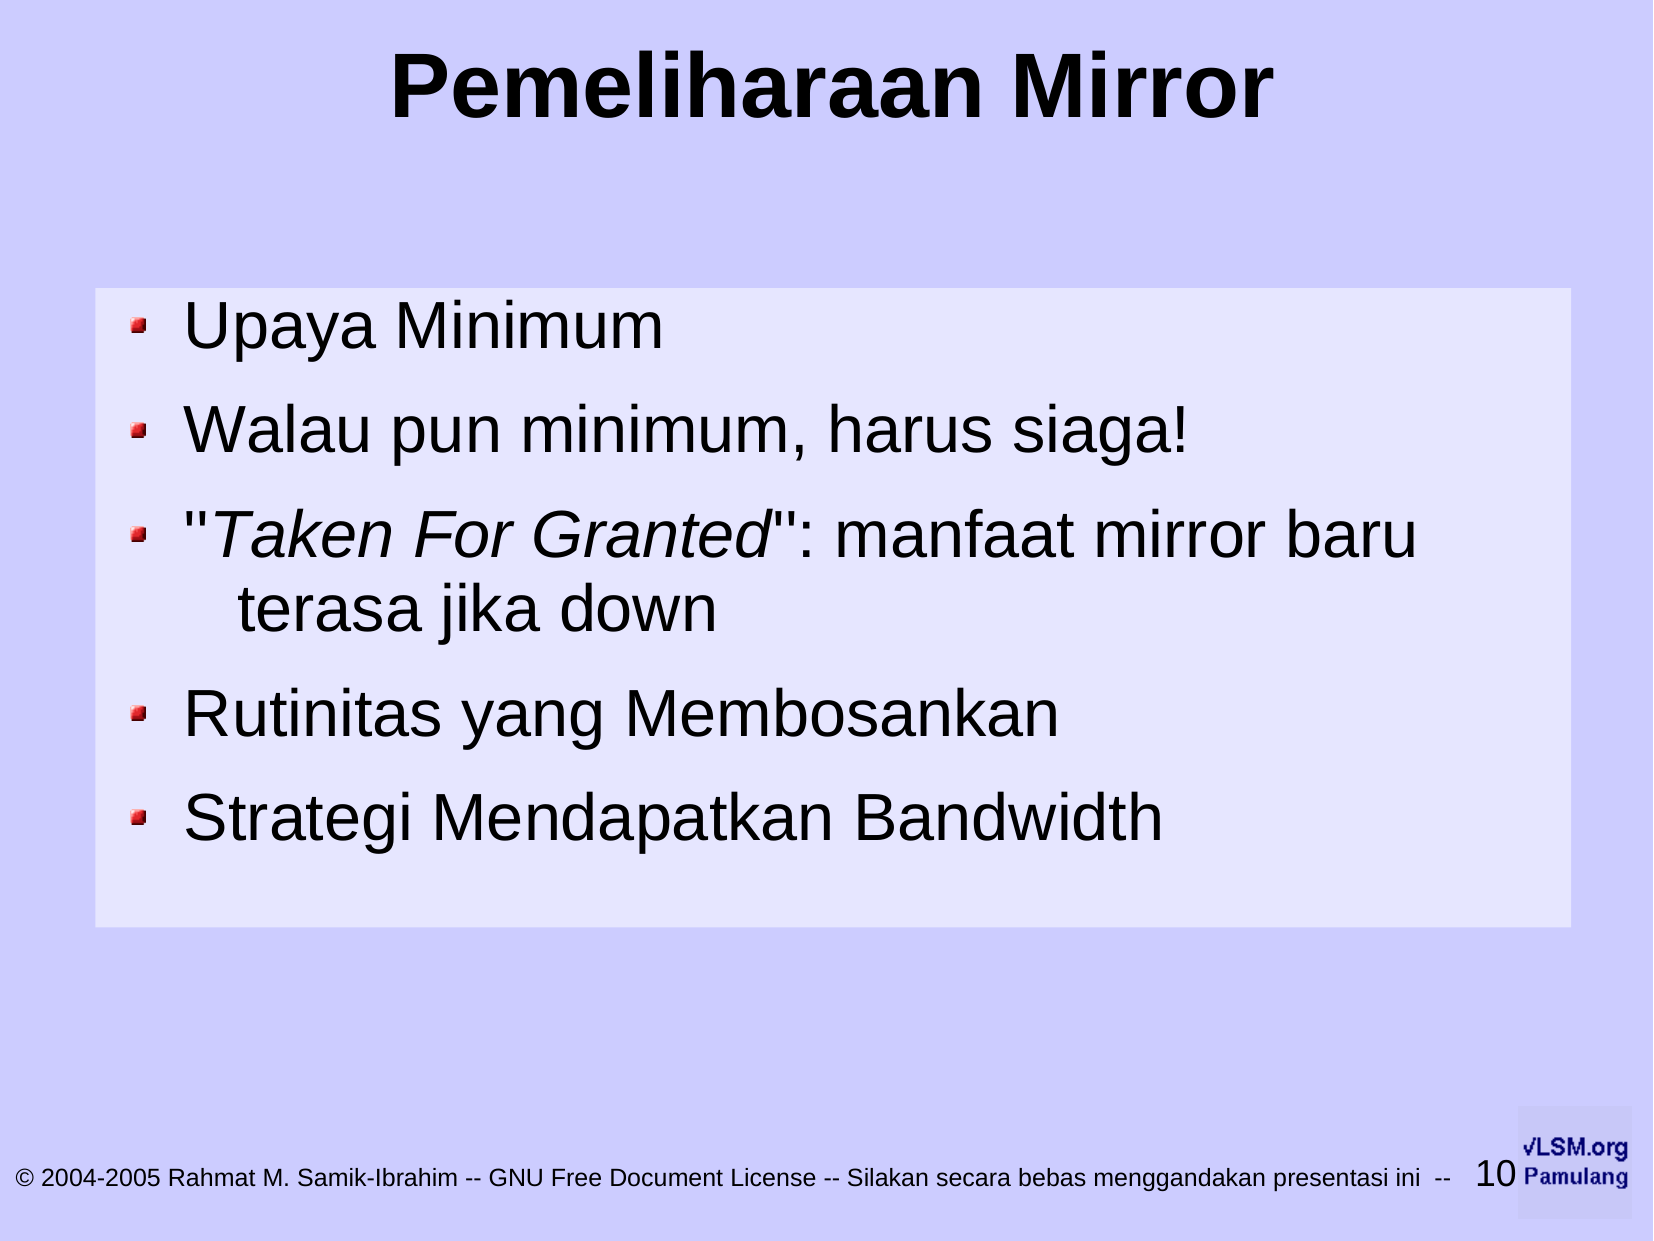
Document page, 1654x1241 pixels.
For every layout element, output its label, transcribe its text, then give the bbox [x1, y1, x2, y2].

list Upaya Minimum Walau pun minimum, harus siaga! ''Taken For Granted'': manfaat mirror baru terasa jika down Rutinitas yang Membosankan Strategi Mendapatkan Bandwidth [95, 288, 1572, 928]
title Pemeliharaan Mirror [40, 31, 1625, 142]
picture [1518, 1106, 1632, 1219]
